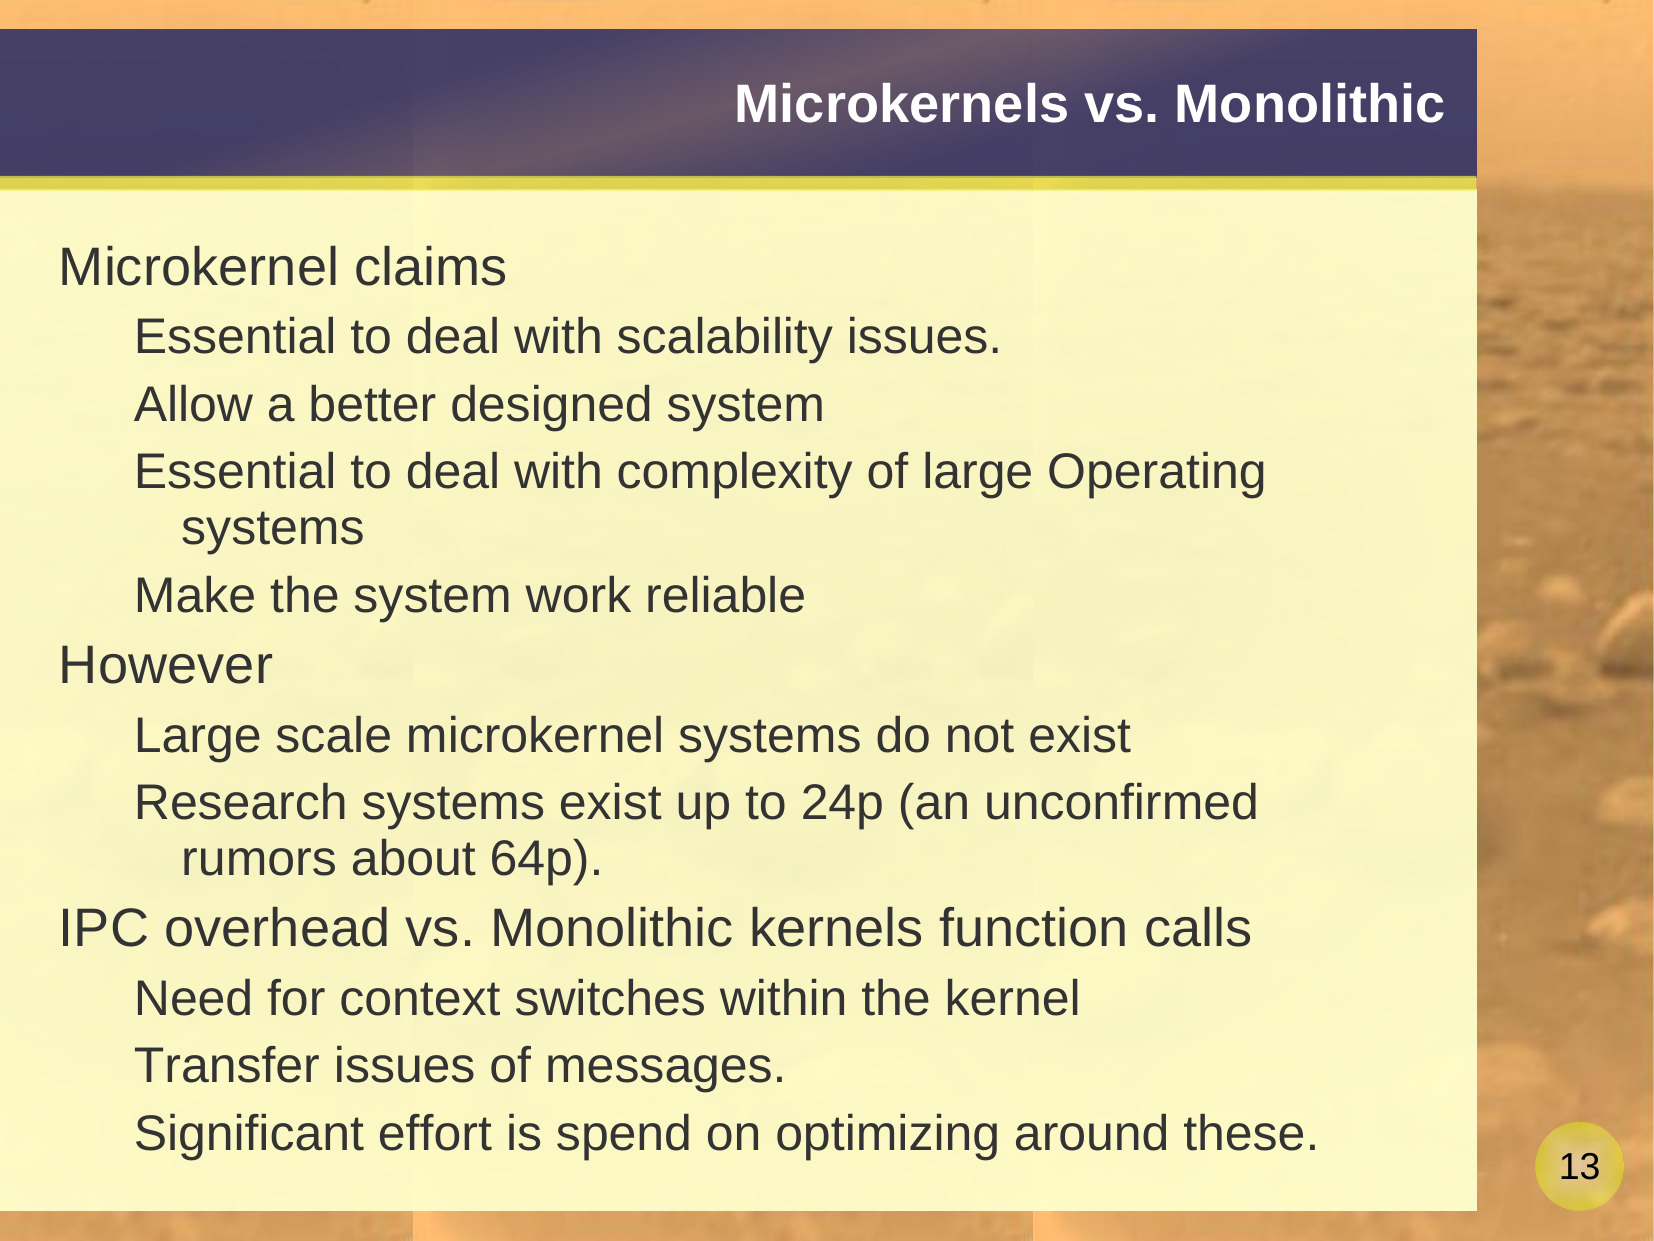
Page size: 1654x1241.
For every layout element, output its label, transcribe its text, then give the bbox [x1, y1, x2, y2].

picture [0, 0, 1654, 1241]
title Microkernels vs. Monolithic [29, 59, 1447, 148]
list Microkernel claims Essential to deal with scalability issues. Allow a better designed system Essential to deal with complexity of large Operating systems Make the system work reliable However Large scale microkernel systems do not exist Research systems exist up to 24p (an unconfirmed rumors about 64p). IPC overhead vs. Monolithic kernels function calls Need for context switches within the kernel Transfer issues of messages. Significant effort is spend on optimizing around these. [59, 236, 1418, 1182]
